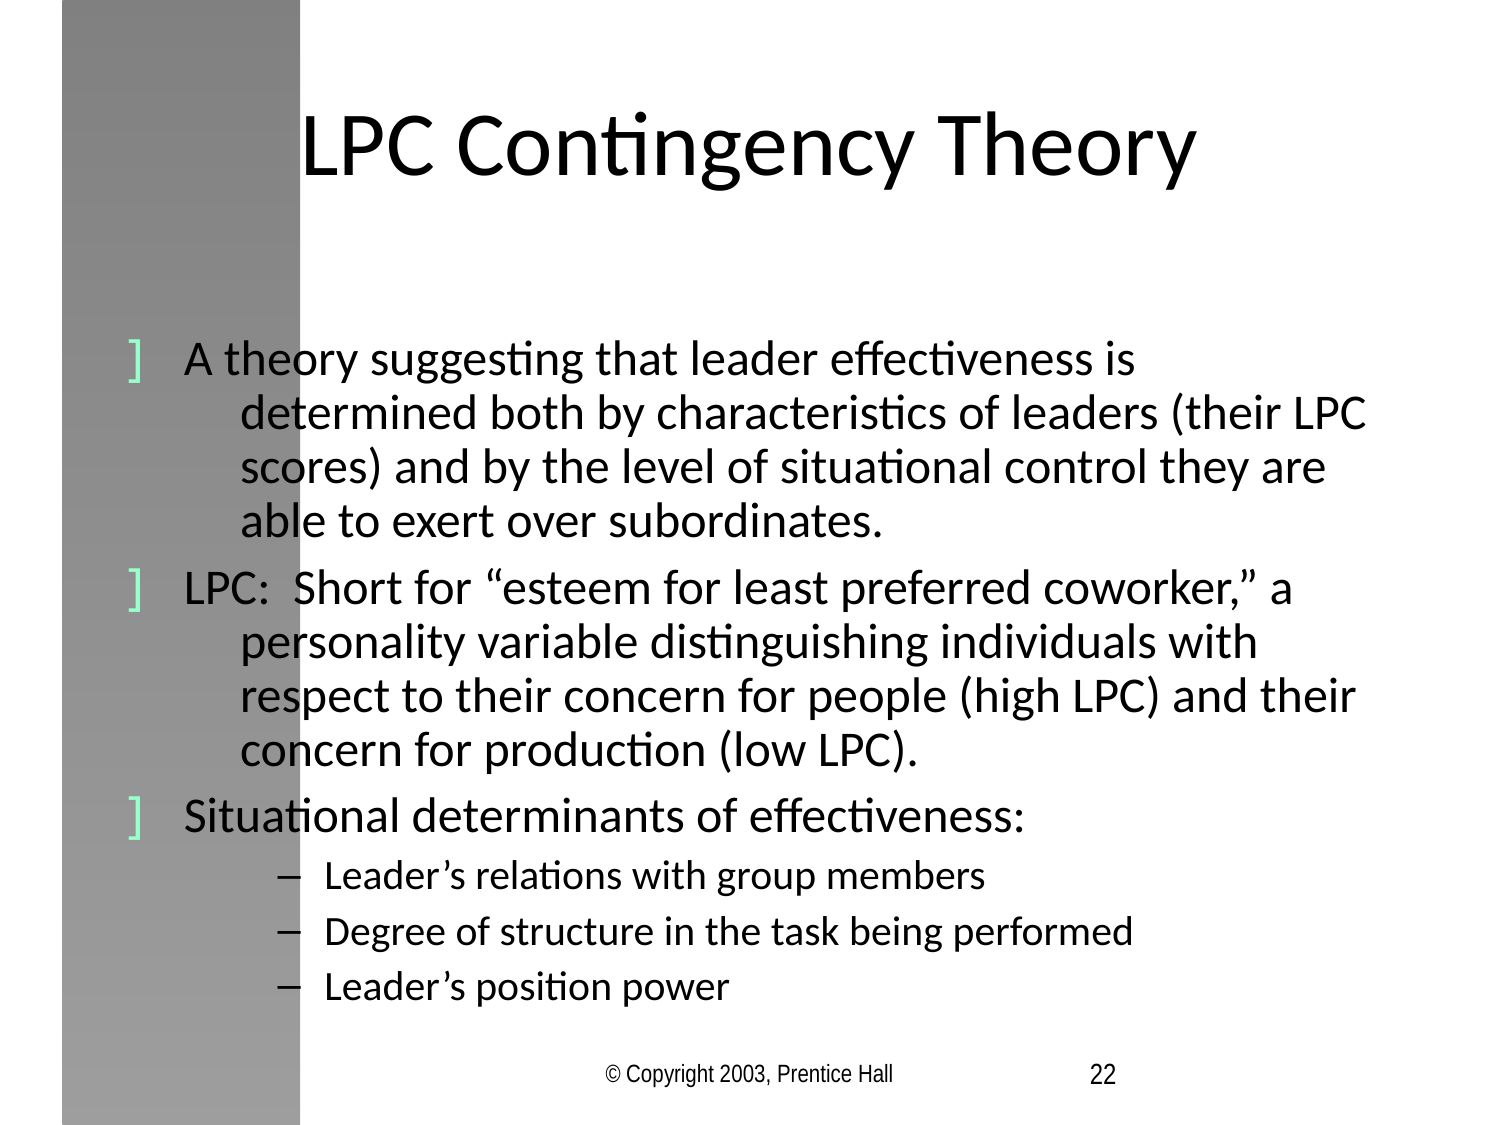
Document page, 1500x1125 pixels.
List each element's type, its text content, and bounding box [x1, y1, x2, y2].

title LPC Contingency Theory [75, 45, 1426, 233]
text_box © Copyright 2003, Prentice Hall [512, 1042, 988, 1103]
list A theory suggesting that leader effectiveness is determined both by characteristics of leaders (their LPC scores) and by the level of situational control they are able to exert over subordinates. LPC: Short for “esteem for least preferred coworker,” a personality variable distinguishing individuals with respect to their concern for people (high LPC) and their concern for production (low LPC). Situational determinants of effectiveness: Leader’s relations with group members Degree of structure in the task being performed Leader’s position power [112, 324, 1388, 1063]
text_box 22 [1074, 1042, 1426, 1103]
